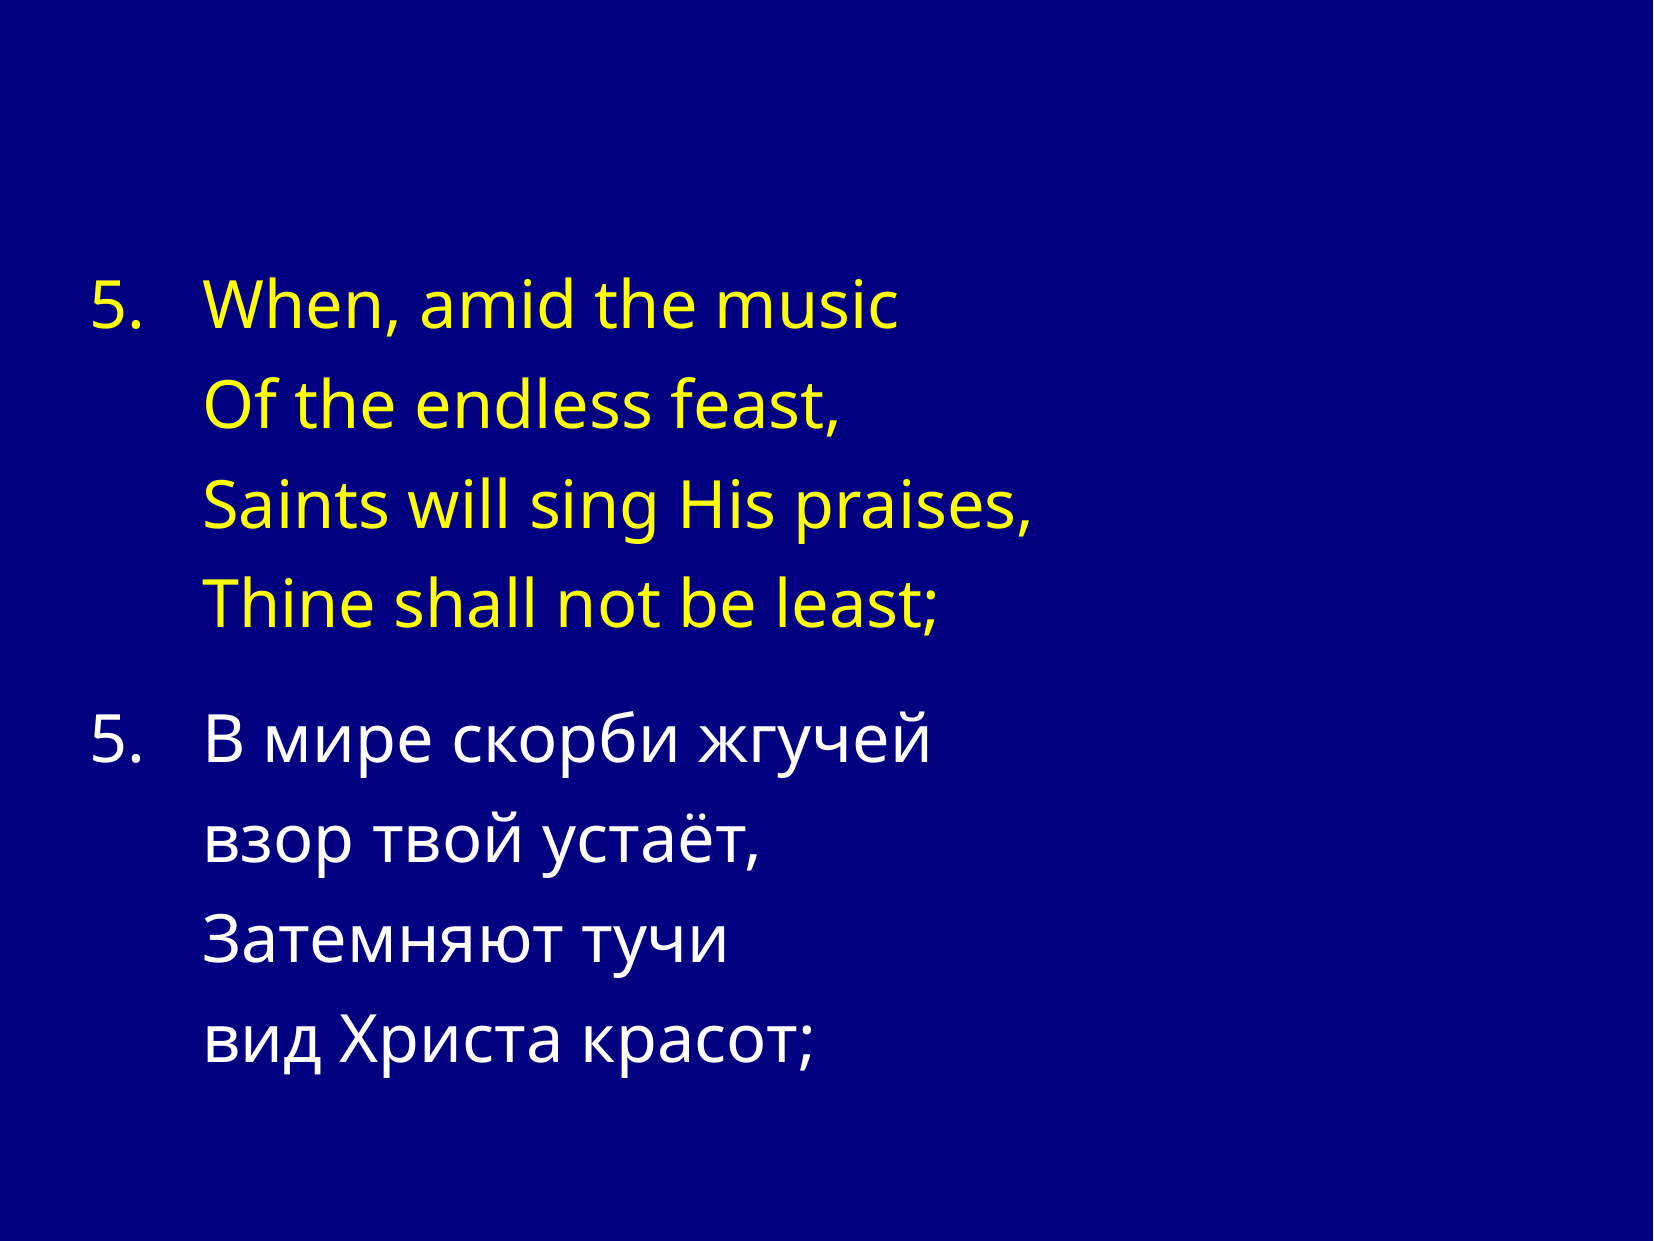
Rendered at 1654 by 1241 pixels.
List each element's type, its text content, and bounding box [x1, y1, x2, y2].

text_box 5. В мире скорби жгучей взор твой устаёт, Затемняют тучи вид Христа красот; [75, 675, 1576, 1163]
text_box 5. When, amid the music Of the endless feast, Saints will sing His praises, Thine shall not be least; [75, 150, 1653, 638]
